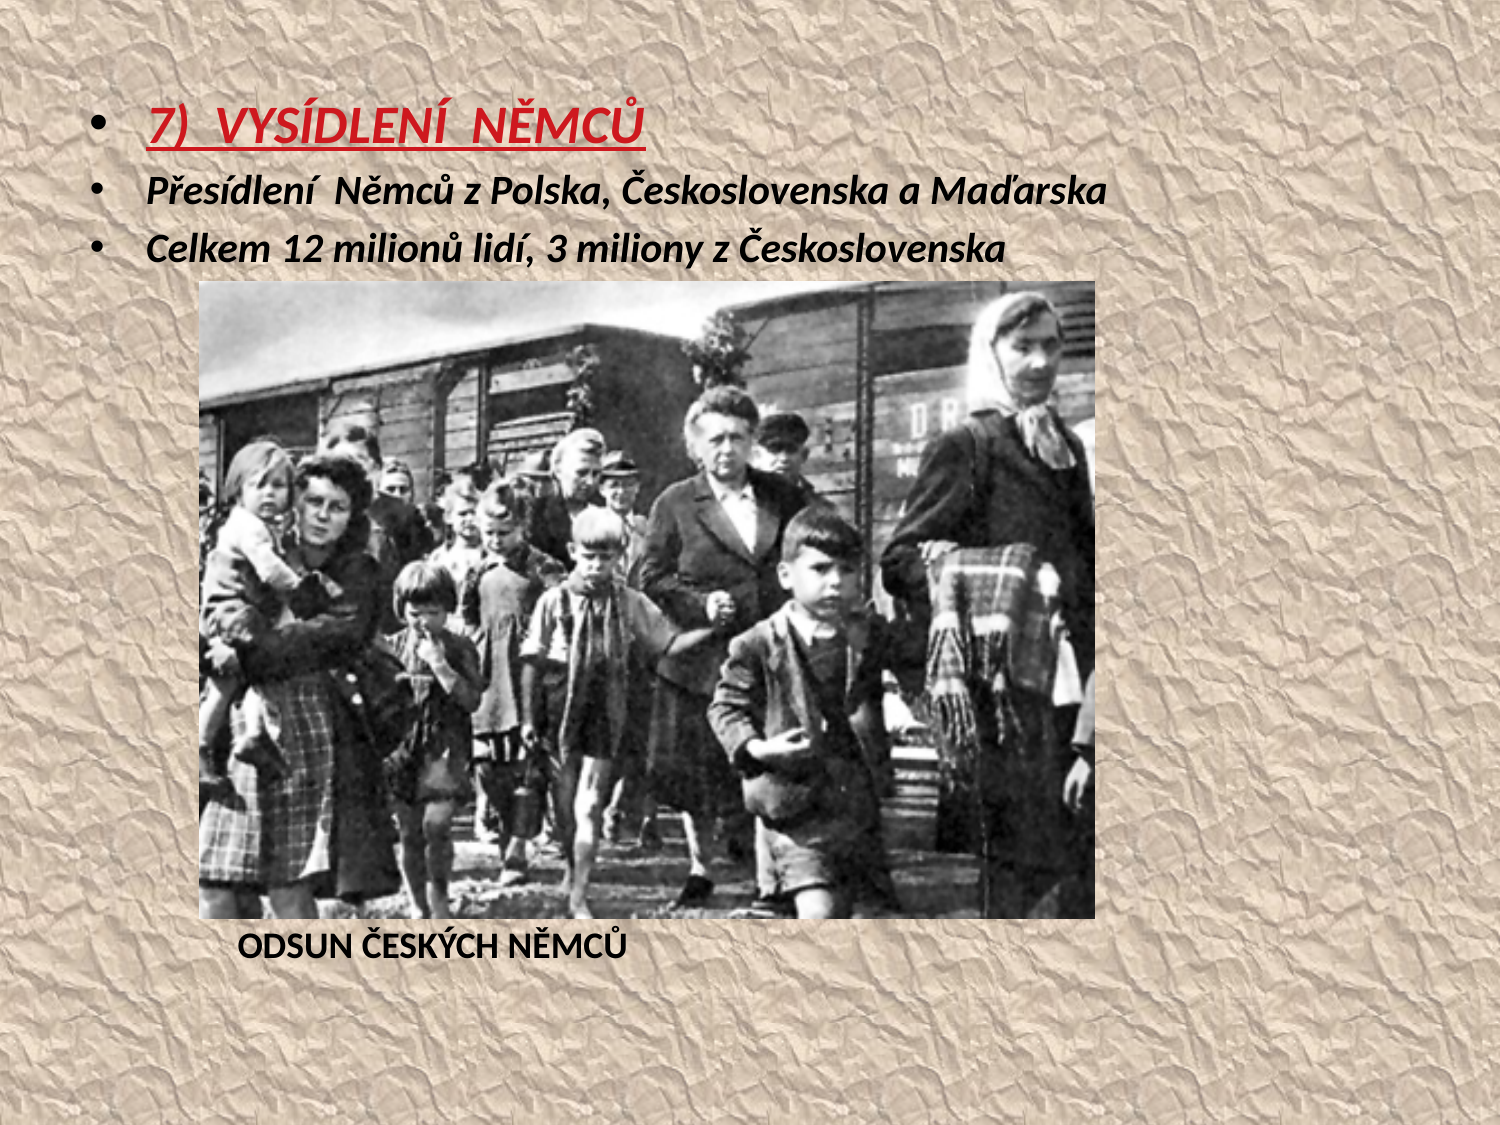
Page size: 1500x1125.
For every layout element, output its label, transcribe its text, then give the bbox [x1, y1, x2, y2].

picture [199, 281, 1095, 919]
text_box 7) VYSÍDLENÍ NĚMCŮ Přesídlení Němců z Polska, Československa a Maďarska Celkem 12 milionů lidí, 3 miliony z Československa [75, 82, 1425, 1005]
text_box ODSUN ČESKÝCH NĚMCŮ [222, 914, 1078, 974]
